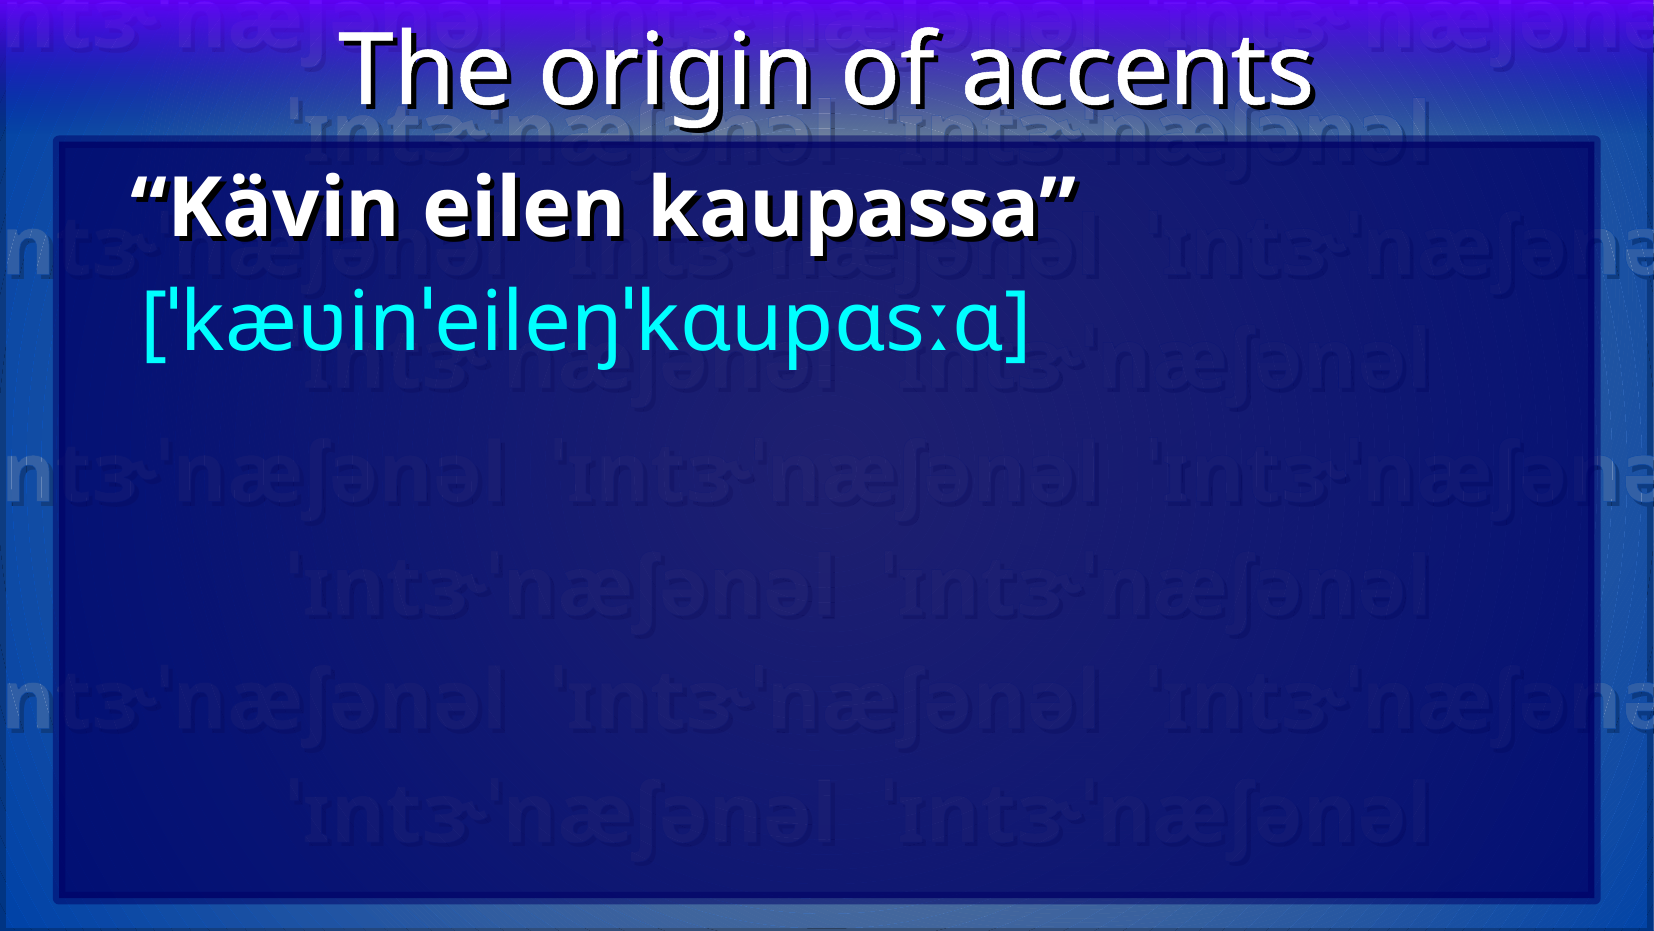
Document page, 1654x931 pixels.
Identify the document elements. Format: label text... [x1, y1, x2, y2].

text_box “Kävin eilen kaupassa” [ˈkæʋinˈeileŋˈkɑupɑsːɑ] [59, 141, 1595, 899]
title The origin of accents [0, 0, 1654, 130]
text_box [0, 130, 1654, 931]
